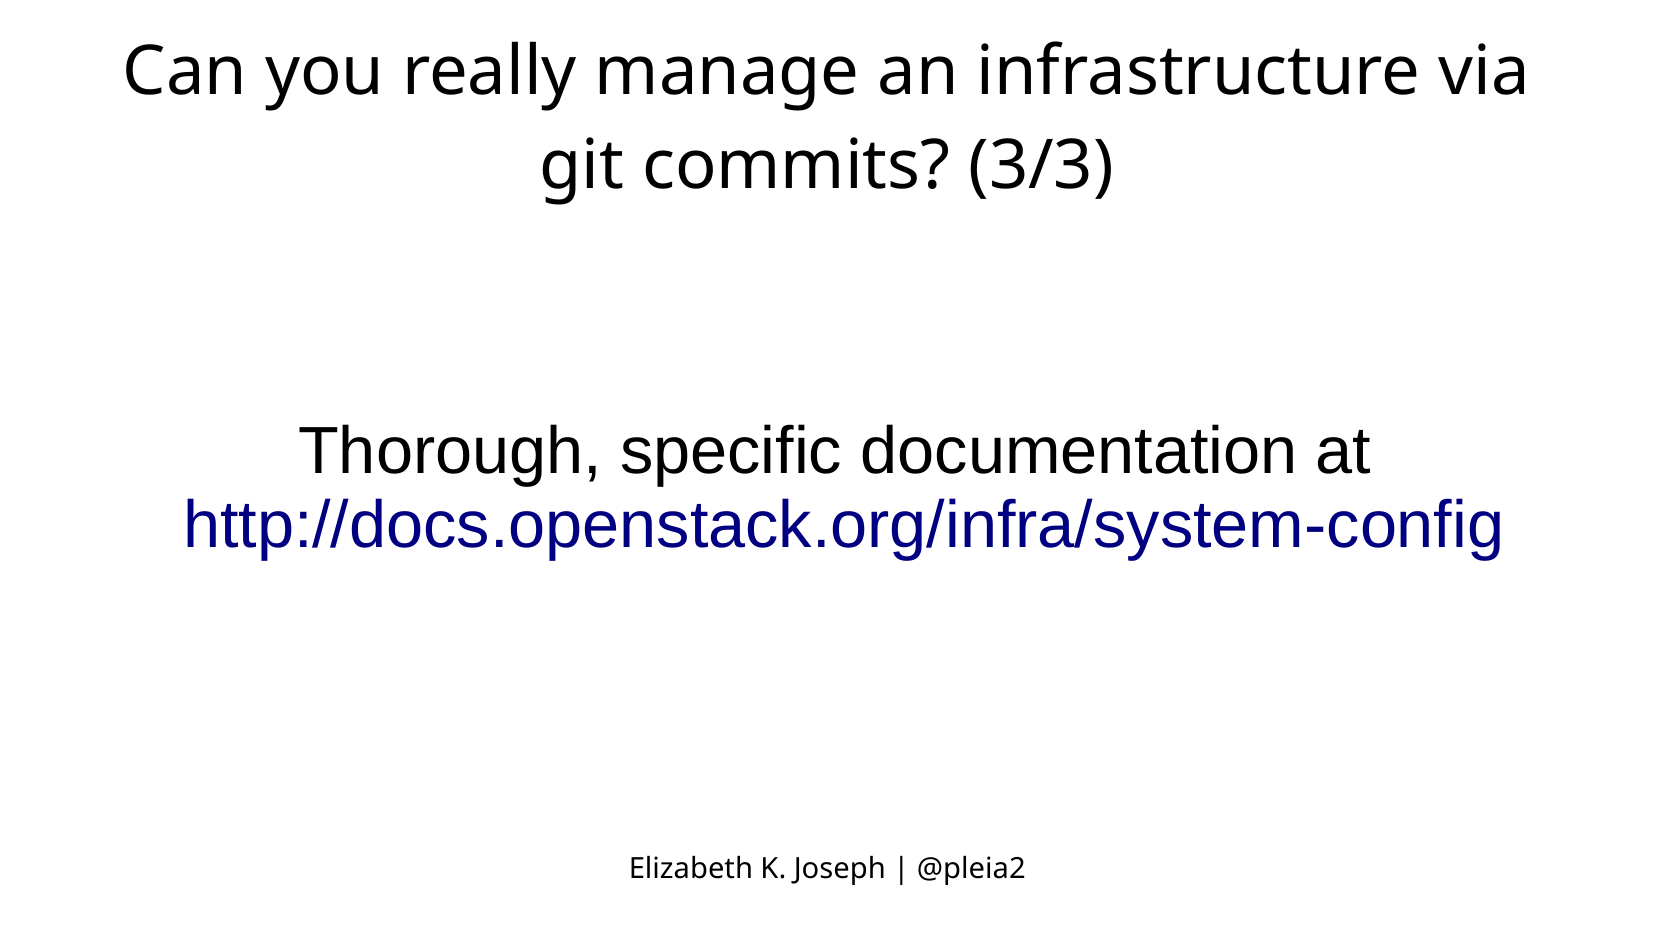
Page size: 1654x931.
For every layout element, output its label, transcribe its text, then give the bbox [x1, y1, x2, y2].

subtitle Thorough, specific documentation at http://docs.openstack.org/infra/system-config [82, 217, 1571, 758]
title Can you really manage an infrastructure via git commits? (3/3) [82, 37, 1571, 193]
